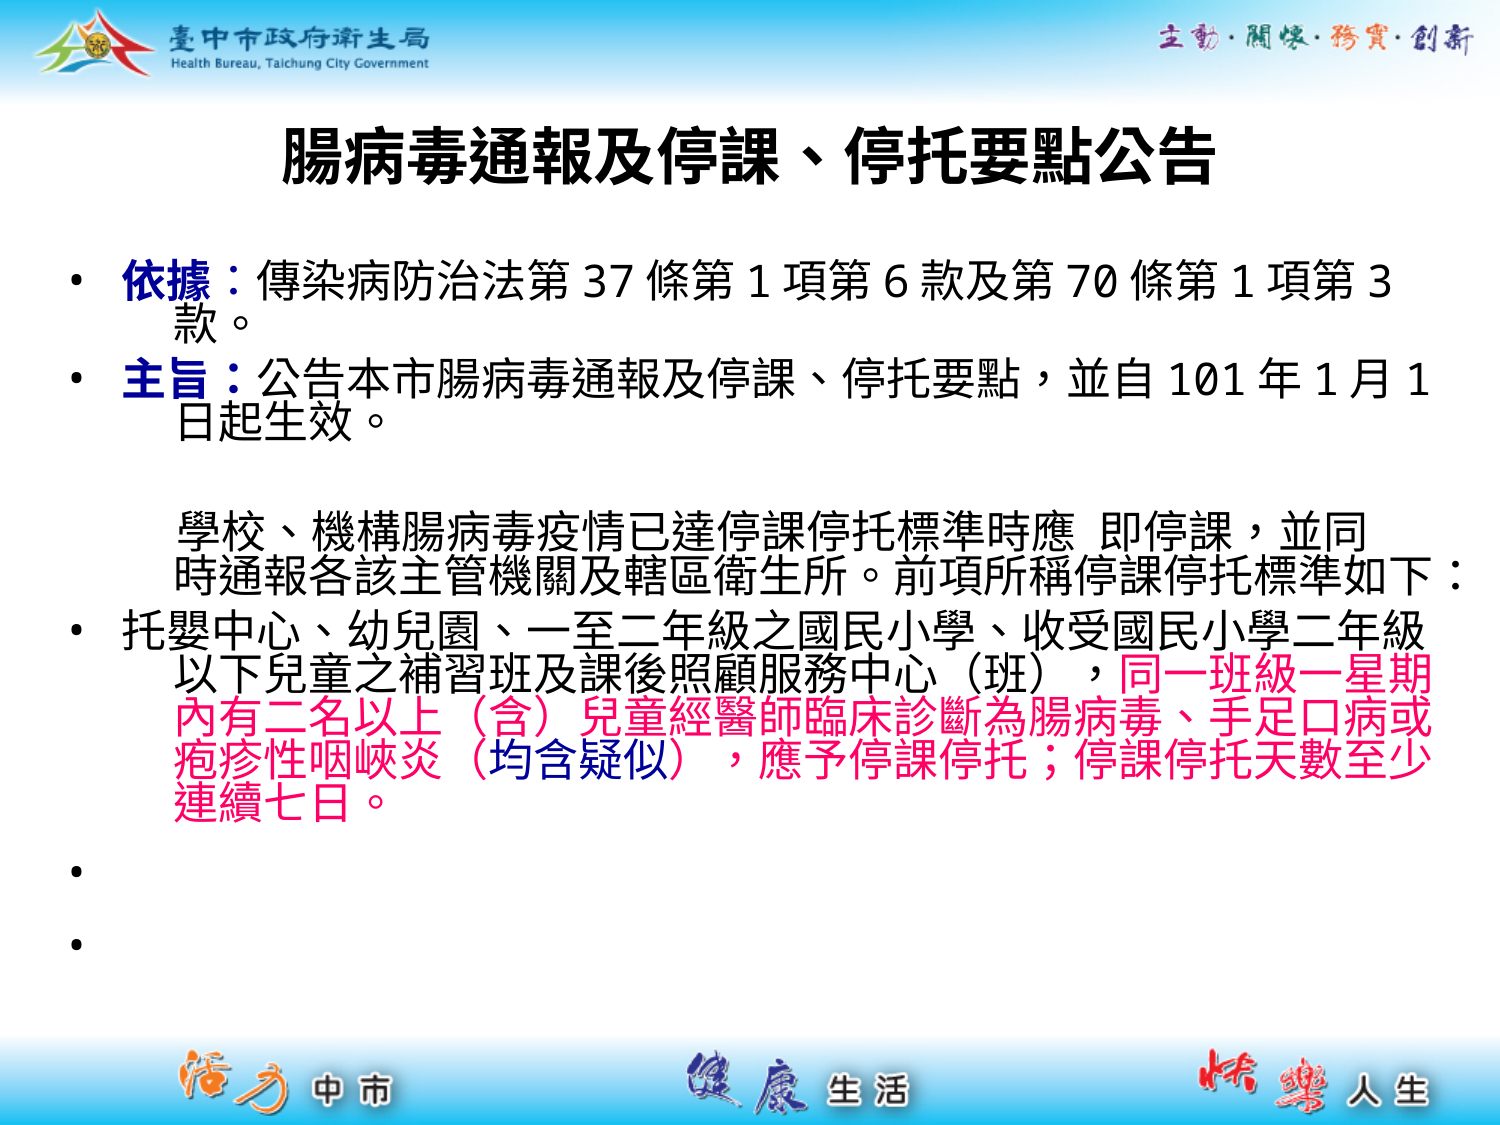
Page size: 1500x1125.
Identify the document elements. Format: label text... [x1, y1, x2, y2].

list 依據：傳染病防治法第37條第1項第6款及第70條第1項第3款。 主旨：公告本市腸病毒通報及停課、停托要點，並自101年1月1日起生效。 學校、機構腸病毒疫情已達停課停托標準時應 即停課，並同 時通報各該主管機關及轄區衛生所。前項所稱停課停托標準如下： 托嬰中心、幼兒園、一至二年級之國民小學、收受國民小學二年級以下兒童之補習班及課後照顧服務中心（班），同一班級一星期內有二名以上（含）兒童經醫師臨床診斷為腸病毒、手足口病或疱疹性咽峽炎（均含疑似），應予停課停托；停課停托天數至少連續七日。 [53, 255, 1459, 1010]
title 腸病毒通報及停課、停托要點公告 [75, 101, 1426, 209]
